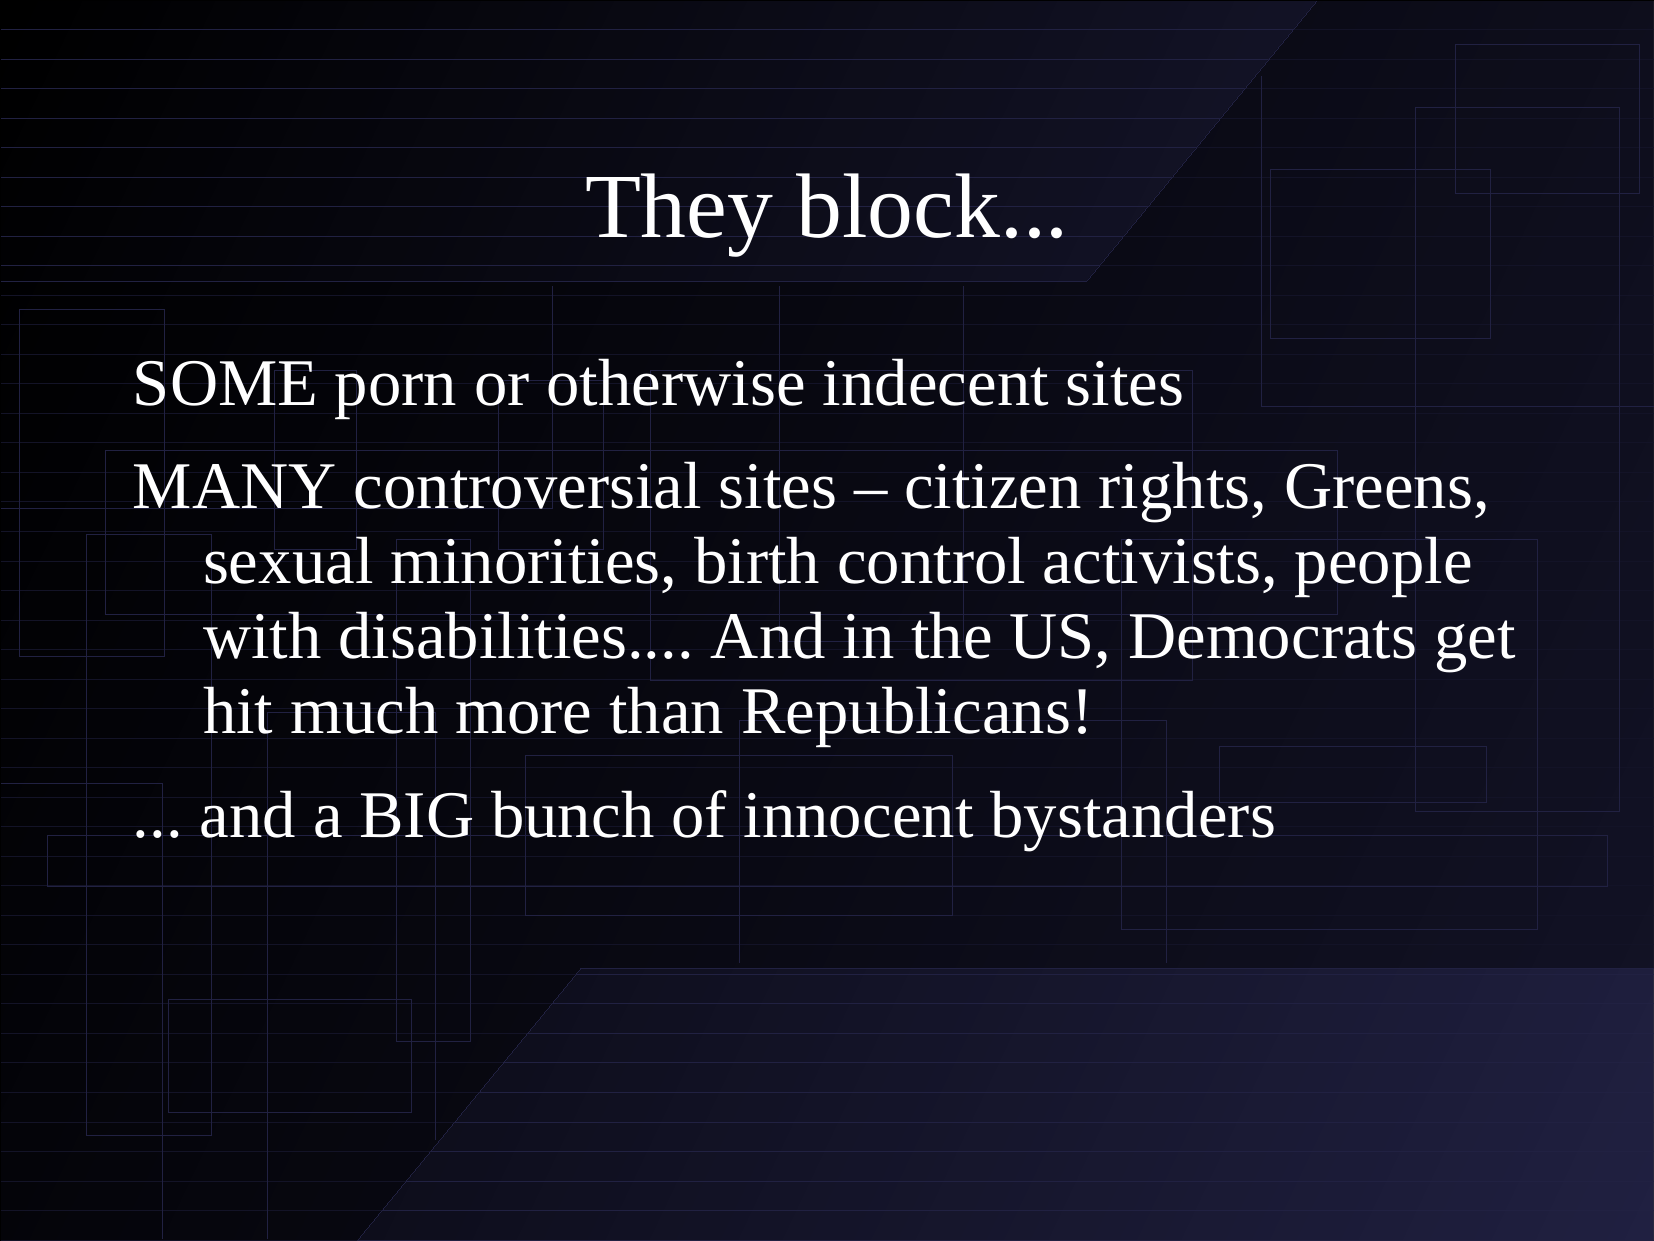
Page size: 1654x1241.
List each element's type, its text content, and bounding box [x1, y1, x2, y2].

title They block... [121, 102, 1534, 311]
list SOME porn or otherwise indecent sites MANY controversial sites – citizen rights, Greens, sexual minorities, birth control activists, people with disabilities.... And in the US, Democrats get hit much more than Republicans! ... and a BIG bunch of innocent bystanders [121, 344, 1534, 1127]
